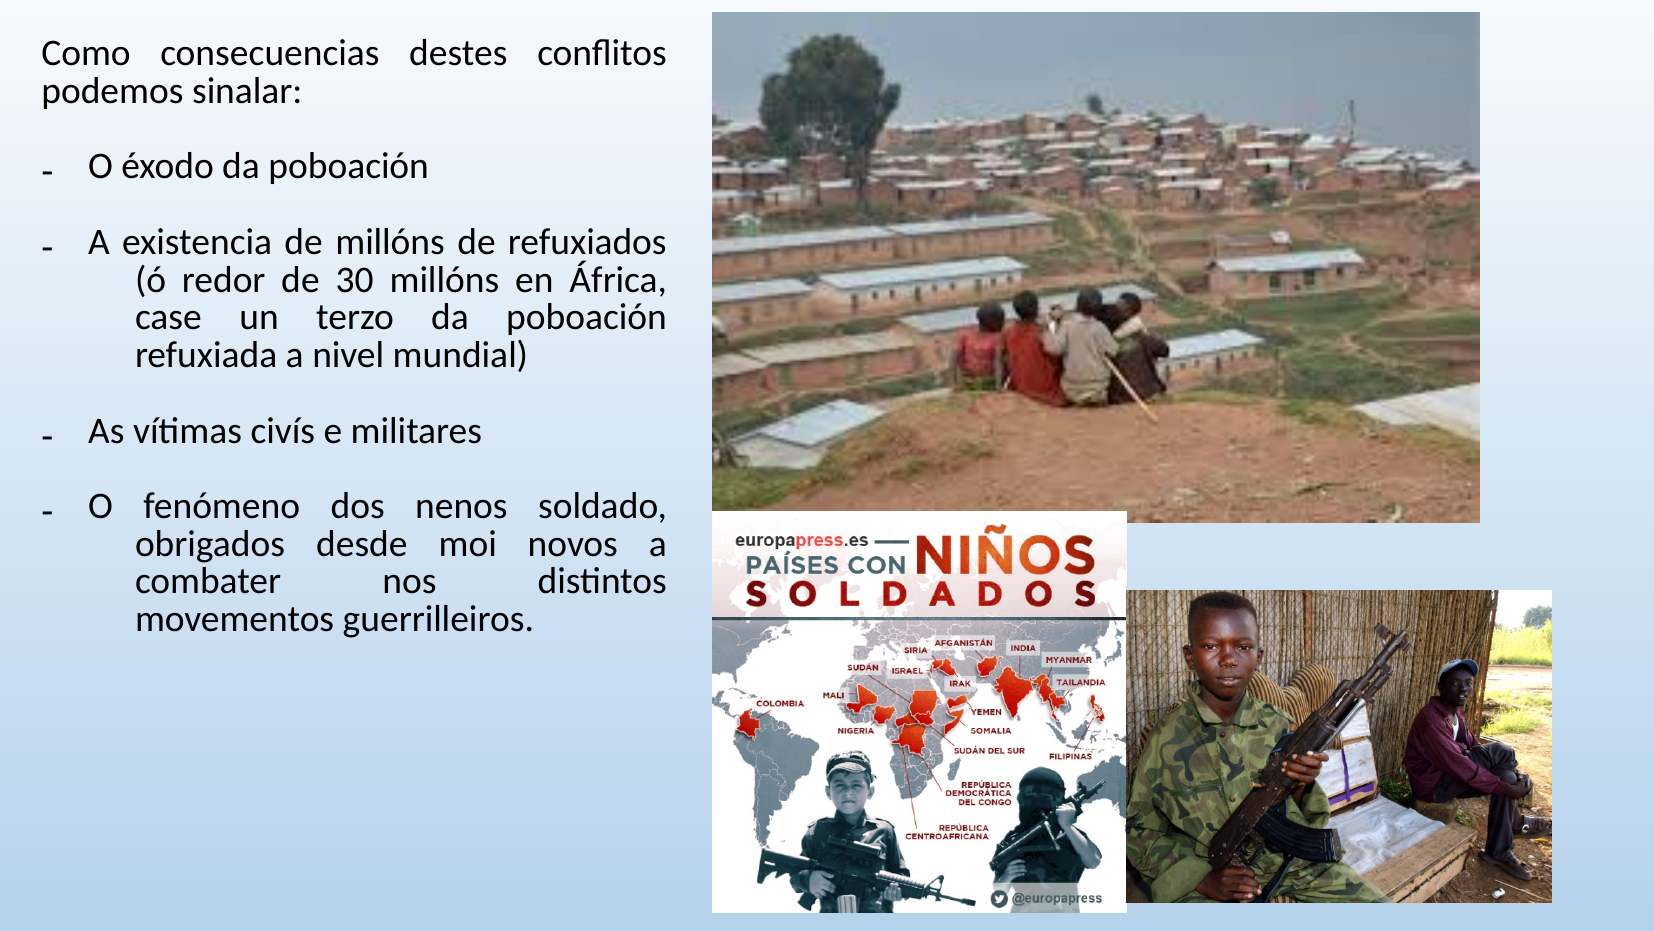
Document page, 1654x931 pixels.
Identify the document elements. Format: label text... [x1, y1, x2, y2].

text_box Como consecuencias destes conflitos podemos sinalar: O éxodo da poboación A existencia de millóns de refuxiados (ó redor de 30 millóns en África, case un terzo da poboación refuxiada a nivel mundial) As vítimas civís e militares O fenómeno dos nenos soldado, obrigados desde moi novos a combater nos distintos movementos guerrilleiros. [26, 30, 683, 773]
picture [712, 12, 1552, 913]
